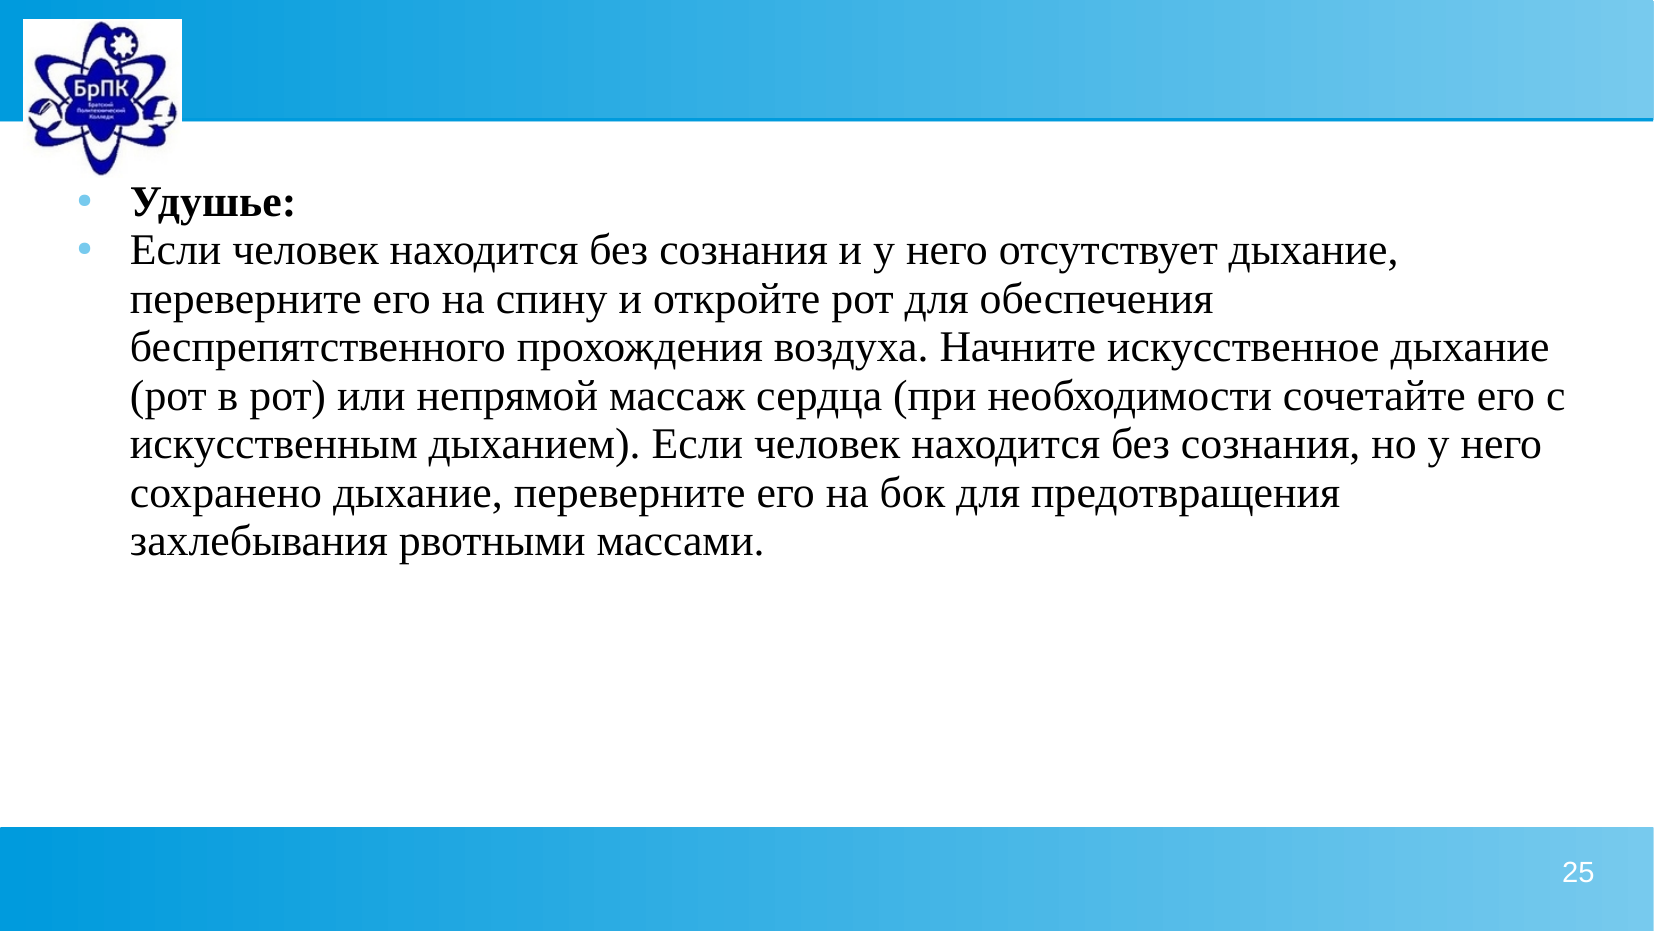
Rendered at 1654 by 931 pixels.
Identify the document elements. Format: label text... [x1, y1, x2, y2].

list Удушье: Если человек находится без сознания и у него отсутствует дыхание, переверните его на спину и откройте рот для обеспечения беспрепятственного прохождения воздуха. Начните искусственное дыхание (рот в рот) или непрямой массаж сердца (при необходимости сочетайте его с искусственным дыханием). Если человек находится без сознания, но у него сохранено дыхание, переверните его на бок для предотвращения захлебывания рвотными массами. [59, 177, 1595, 768]
picture [23, 20, 182, 178]
